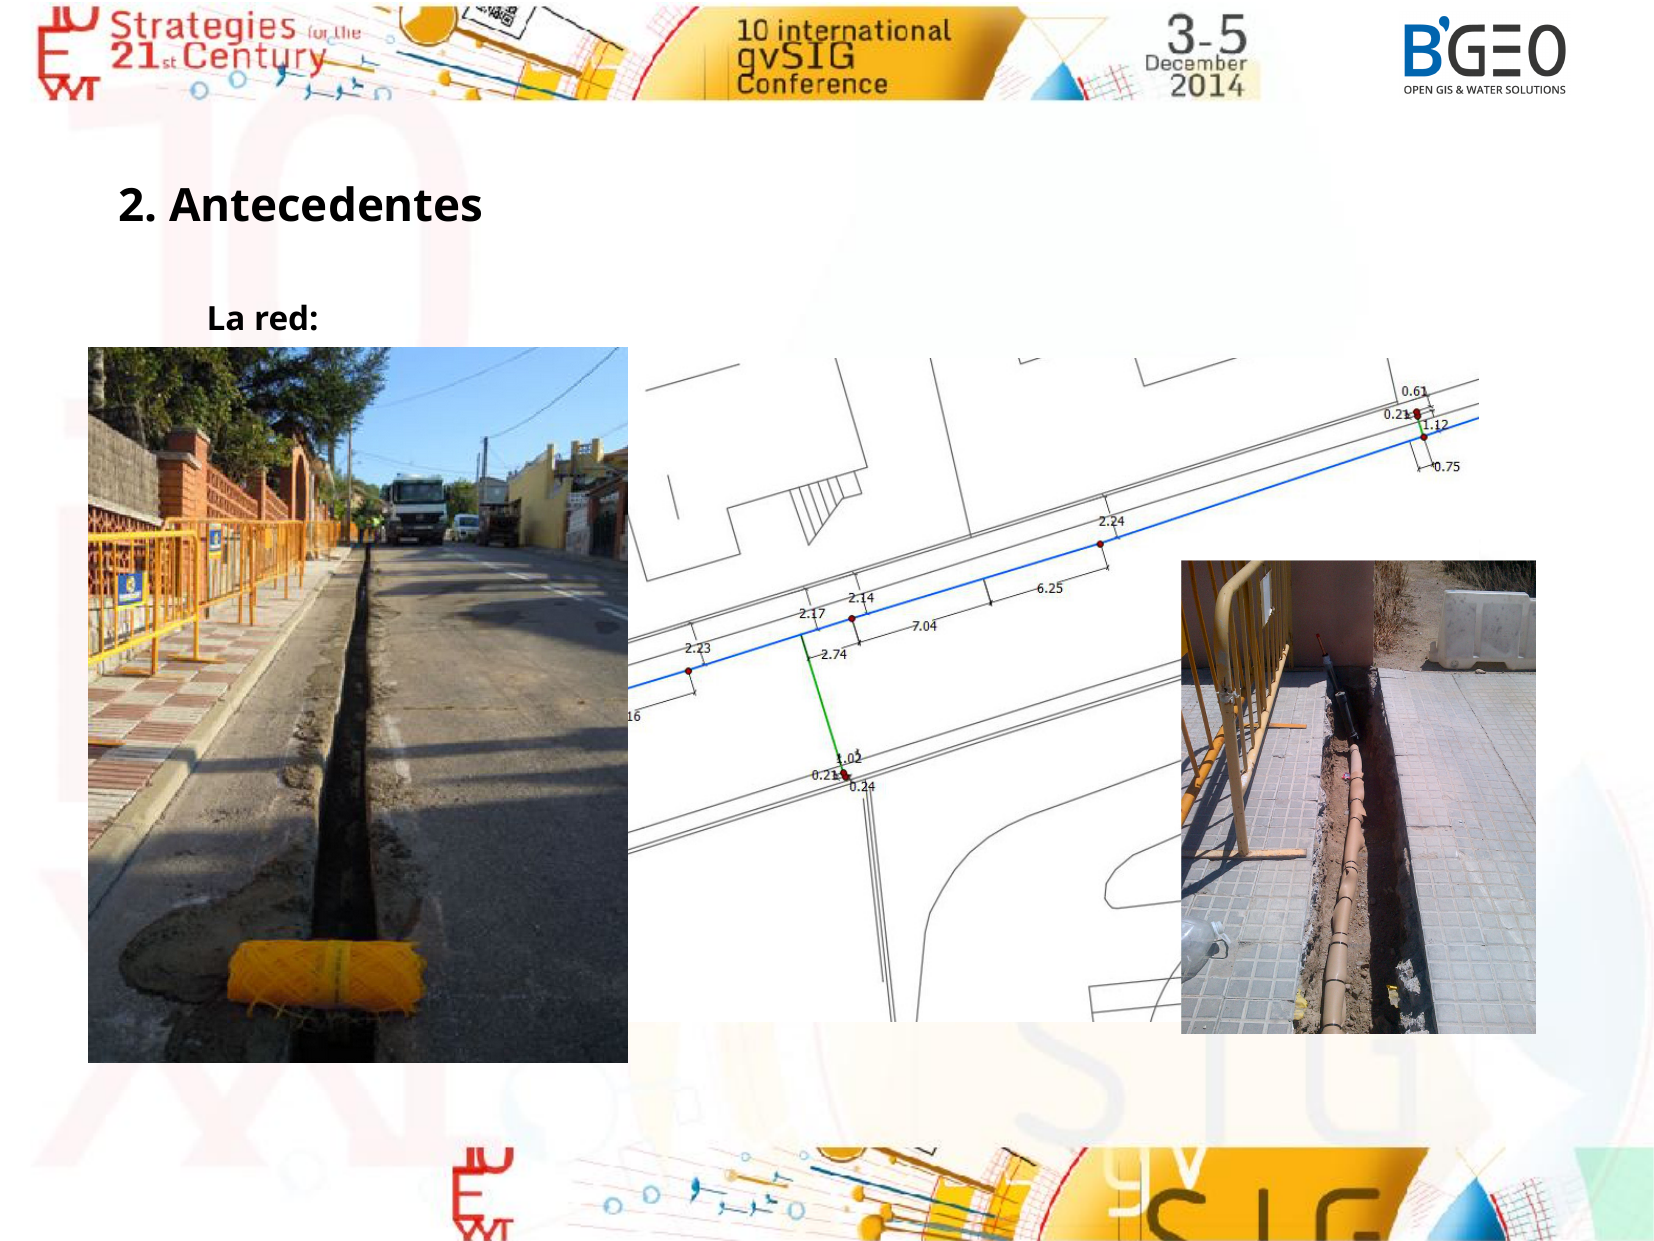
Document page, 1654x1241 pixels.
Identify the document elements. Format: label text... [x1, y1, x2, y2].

picture [6, 2, 1654, 1241]
text_box 2. Antecedentes [118, 172, 1300, 235]
text_box La red: [206, 259, 1477, 358]
